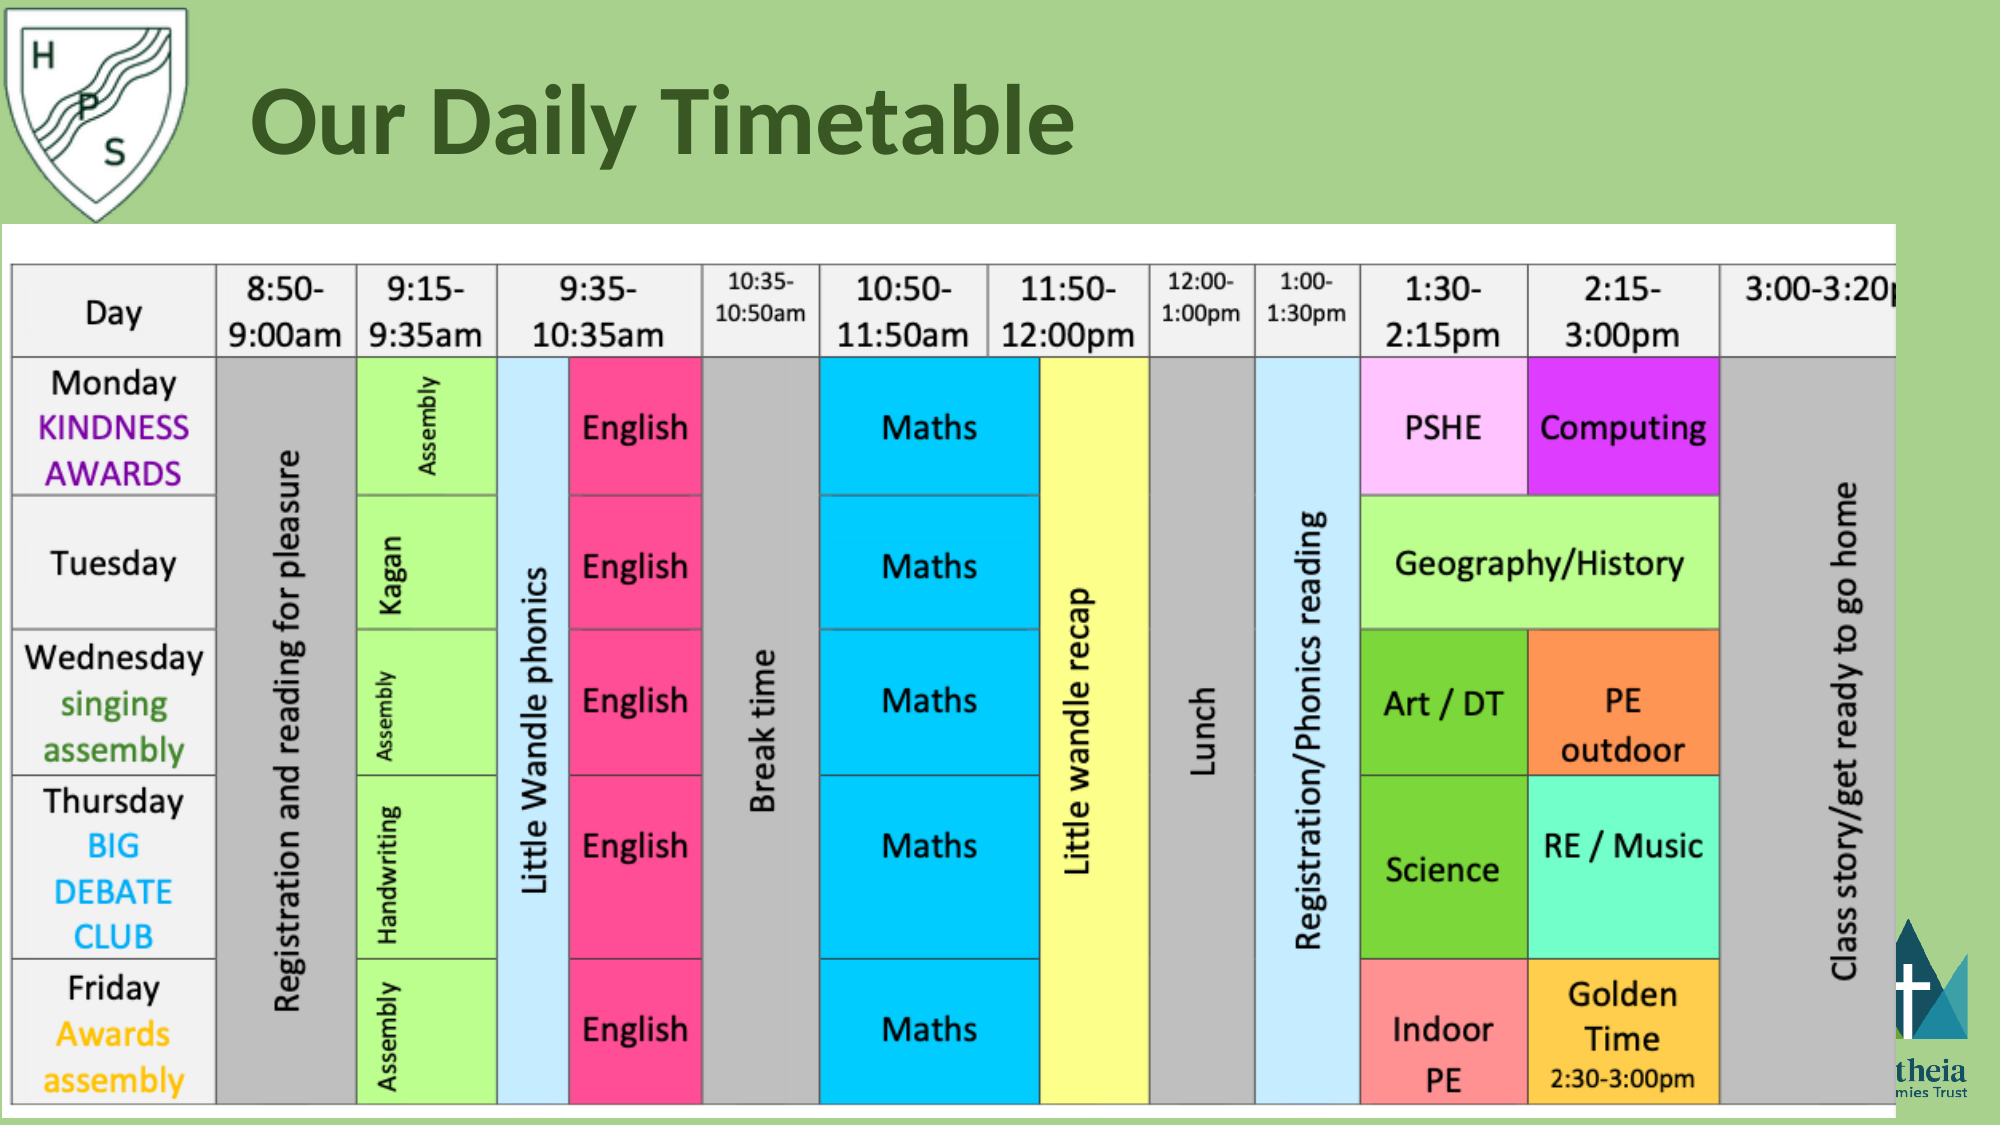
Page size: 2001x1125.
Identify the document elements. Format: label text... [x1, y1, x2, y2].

text_box Our Daily Timetable [0, 47, 1496, 182]
picture [2, 182, 2000, 1118]
picture [2, 6, 198, 47]
